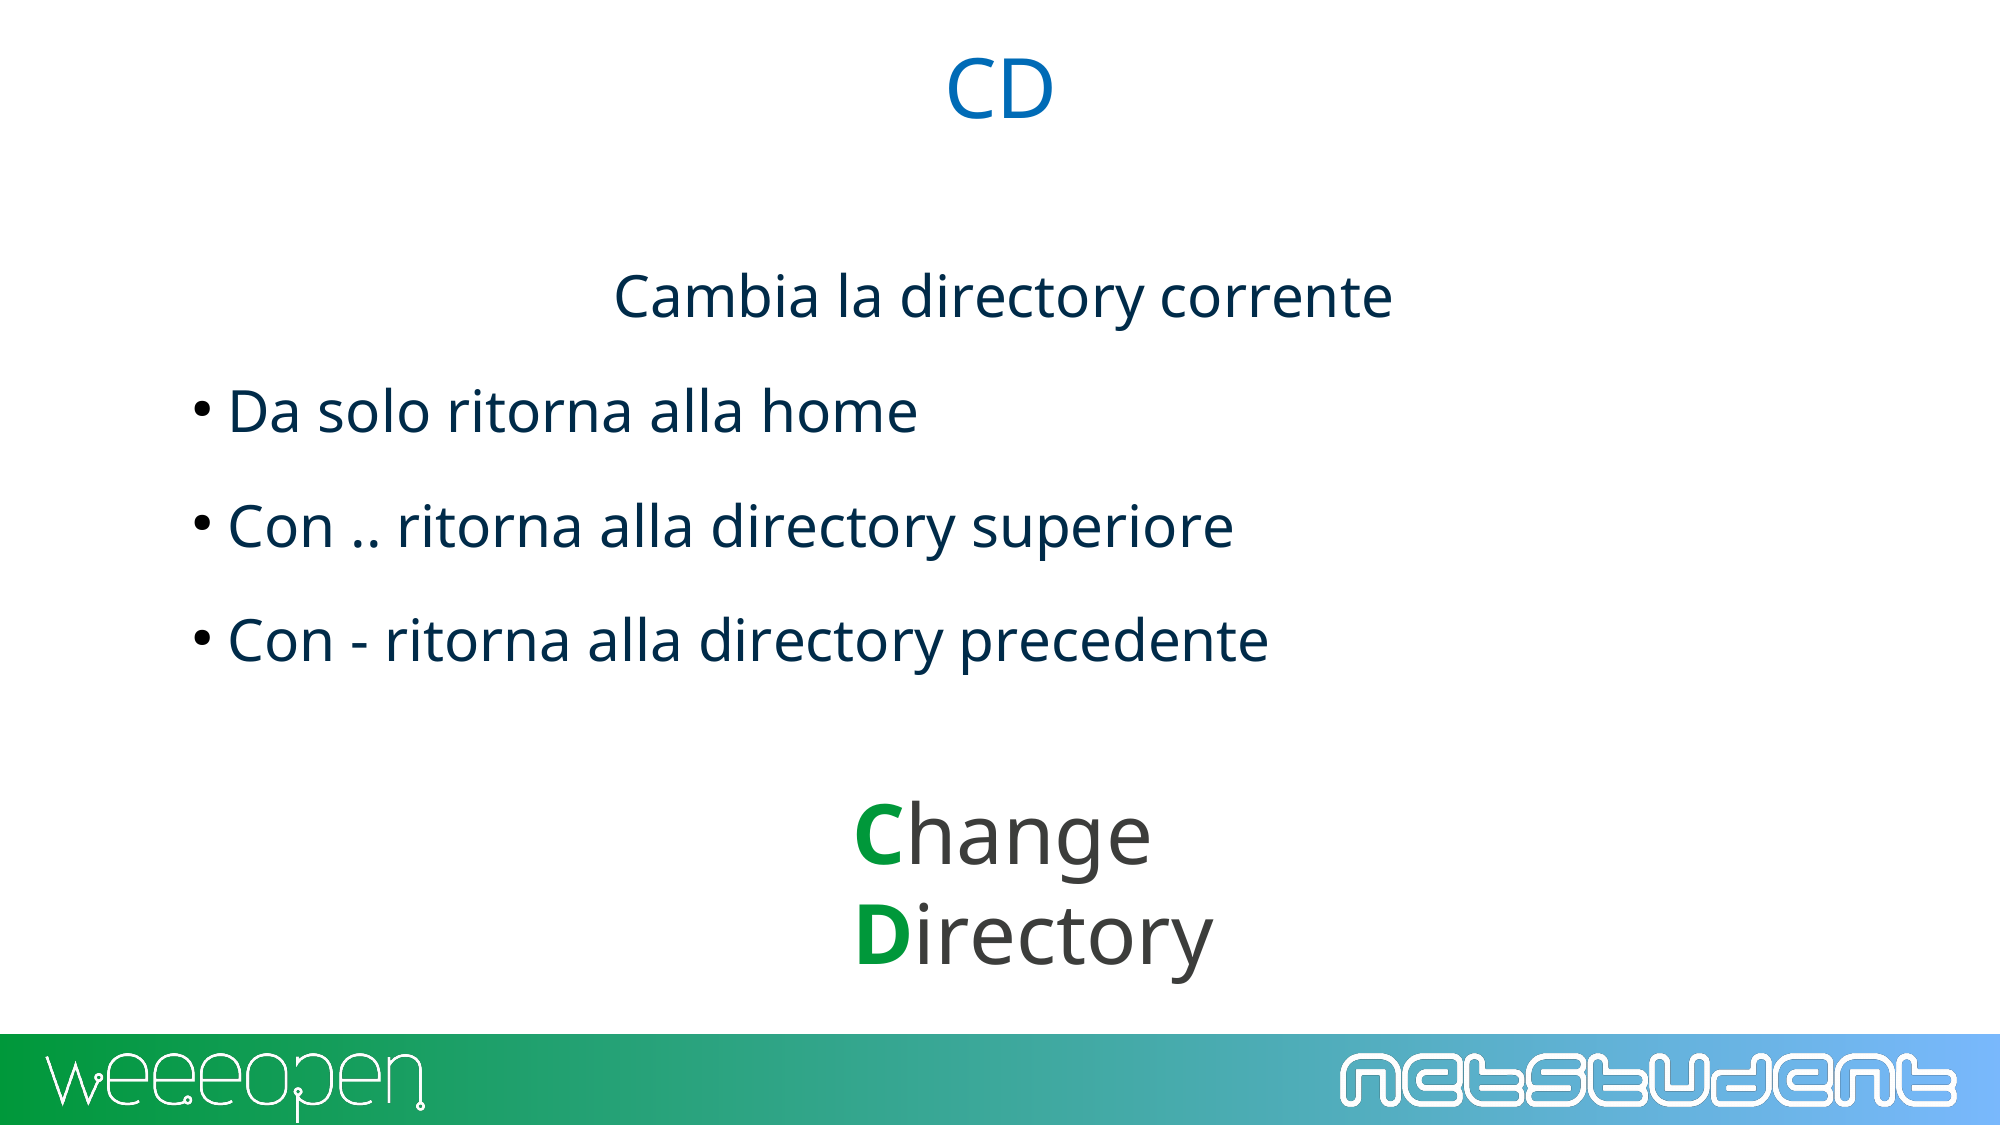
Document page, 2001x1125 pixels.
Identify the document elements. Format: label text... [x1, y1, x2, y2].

text_box Cambia la directory corrente Da solo ritorna alla home Con .. ritorna alla directory superiore Con - ritorna alla directory precedente [177, 248, 1831, 751]
picture [45, 1053, 425, 1123]
picture [1340, 1053, 1957, 1107]
text_box Change Directory [844, 774, 1222, 990]
title CD [43, 29, 1959, 247]
